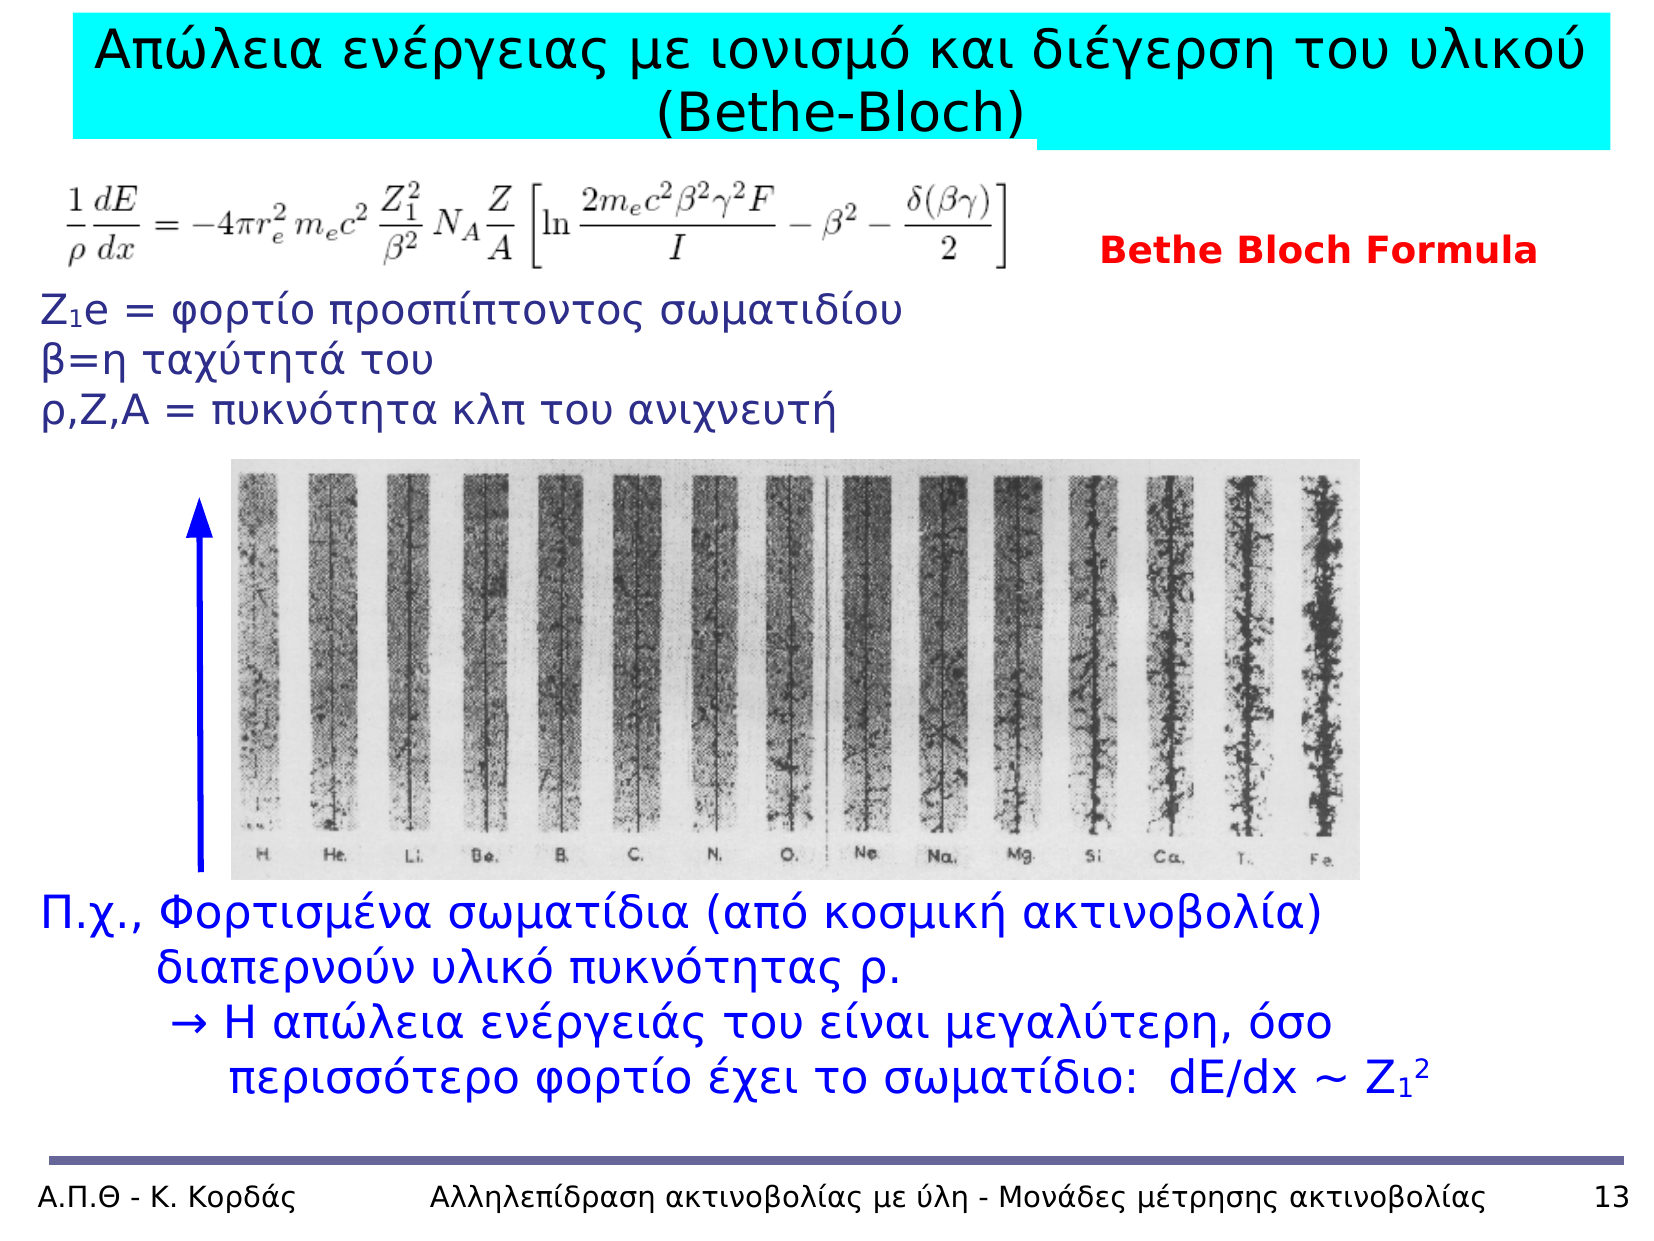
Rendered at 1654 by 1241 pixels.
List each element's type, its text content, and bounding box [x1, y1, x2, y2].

picture [231, 459, 1360, 880]
title Απώλεια ενέργειας με ιονισμό και διέγερση του υλικού (Bethe-Bloch) [72, 12, 1611, 151]
text_box Z1e = φορτίο προσπίπτοντος σωματιδίου β=η ταχύτητά του ρ,Ζ,Α = πυκνότητα κλπ του ανιχνευτή Π.χ., Φορτισμένα σωματίδια (από κοσμική ακτινοβολία) διαπερνούν υλικό πυκνότητας ρ. → Η απώλεια ενέργειάς του είναι μεγαλύτερη, όσο περισσότερο φορτίο έχει το σωματίδιο: dE/dx ~ Z12 [24, 275, 1613, 1111]
text_box Bethe Bloch Formula [1084, 218, 1572, 275]
picture [36, 139, 1037, 275]
